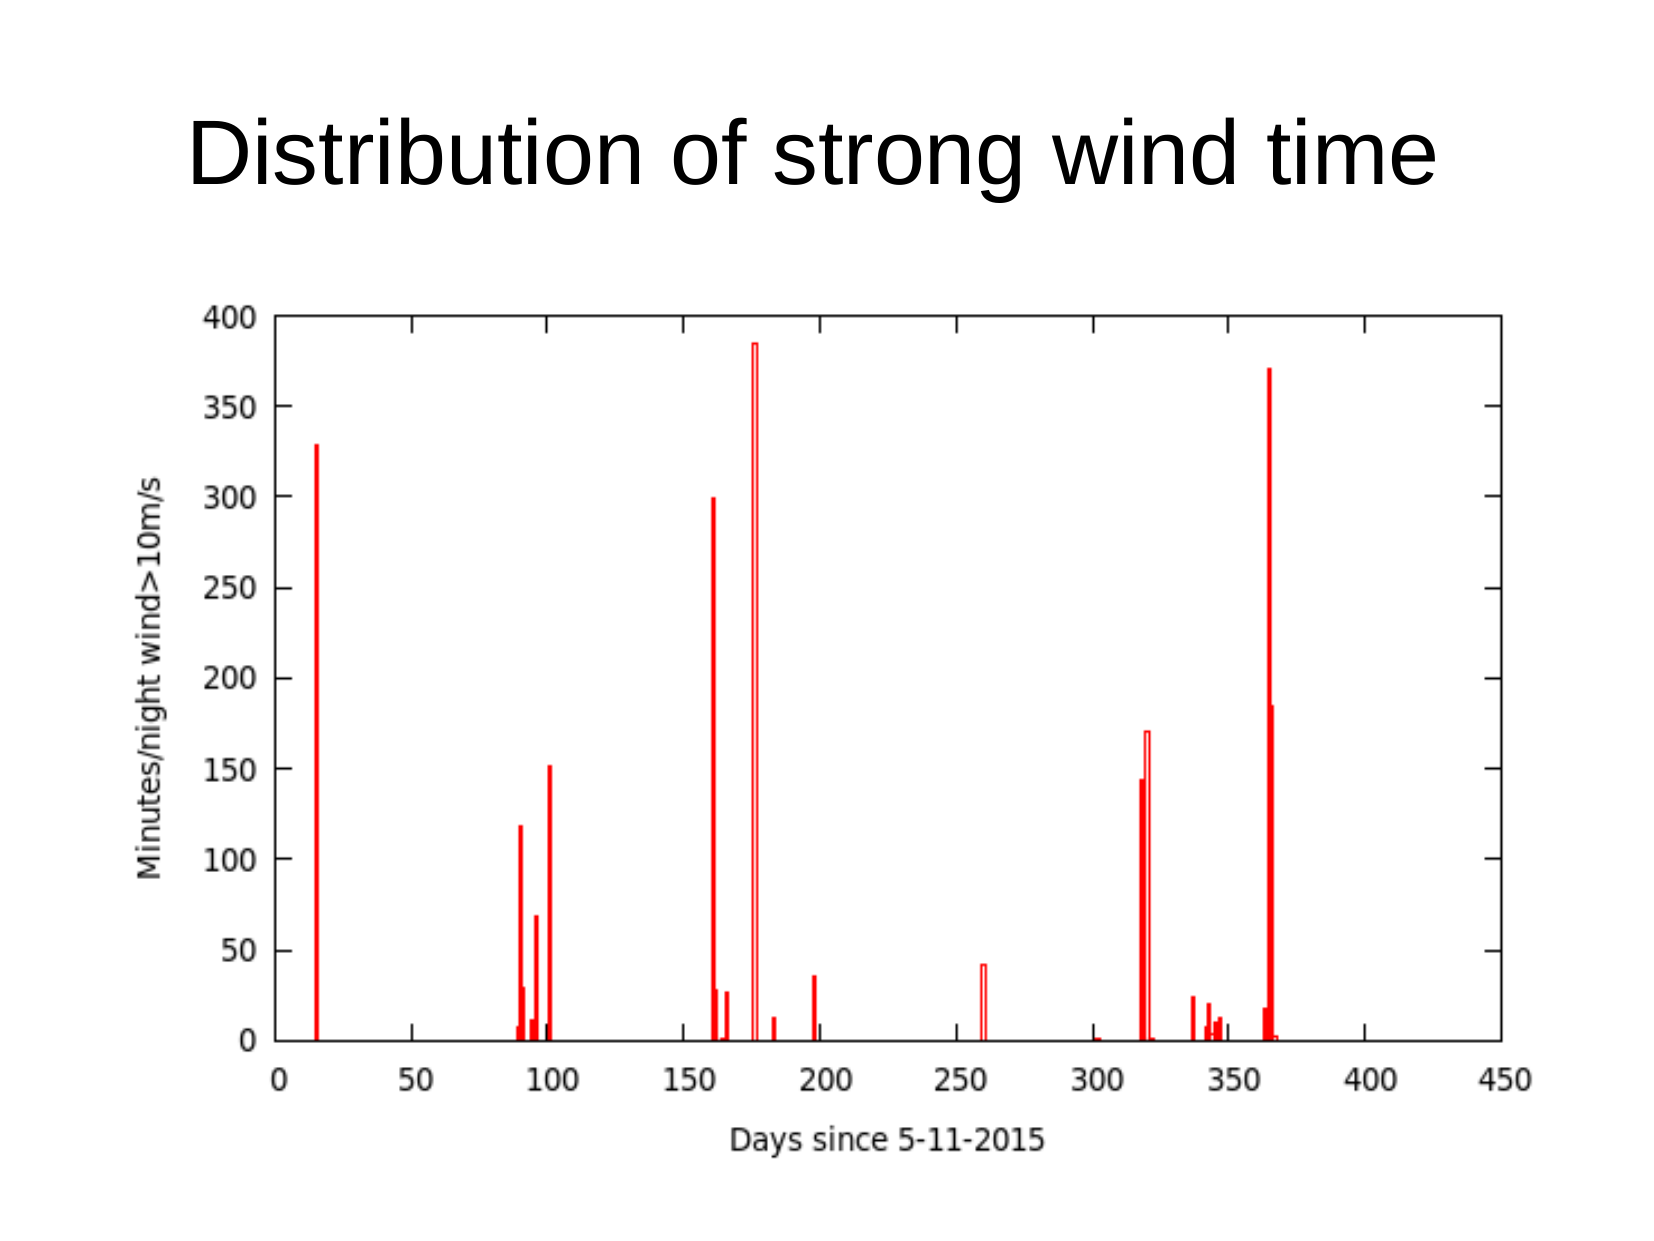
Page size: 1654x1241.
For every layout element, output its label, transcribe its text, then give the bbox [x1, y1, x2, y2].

picture [129, 283, 1548, 1163]
title Distribution of strong wind time [82, 49, 1571, 257]
